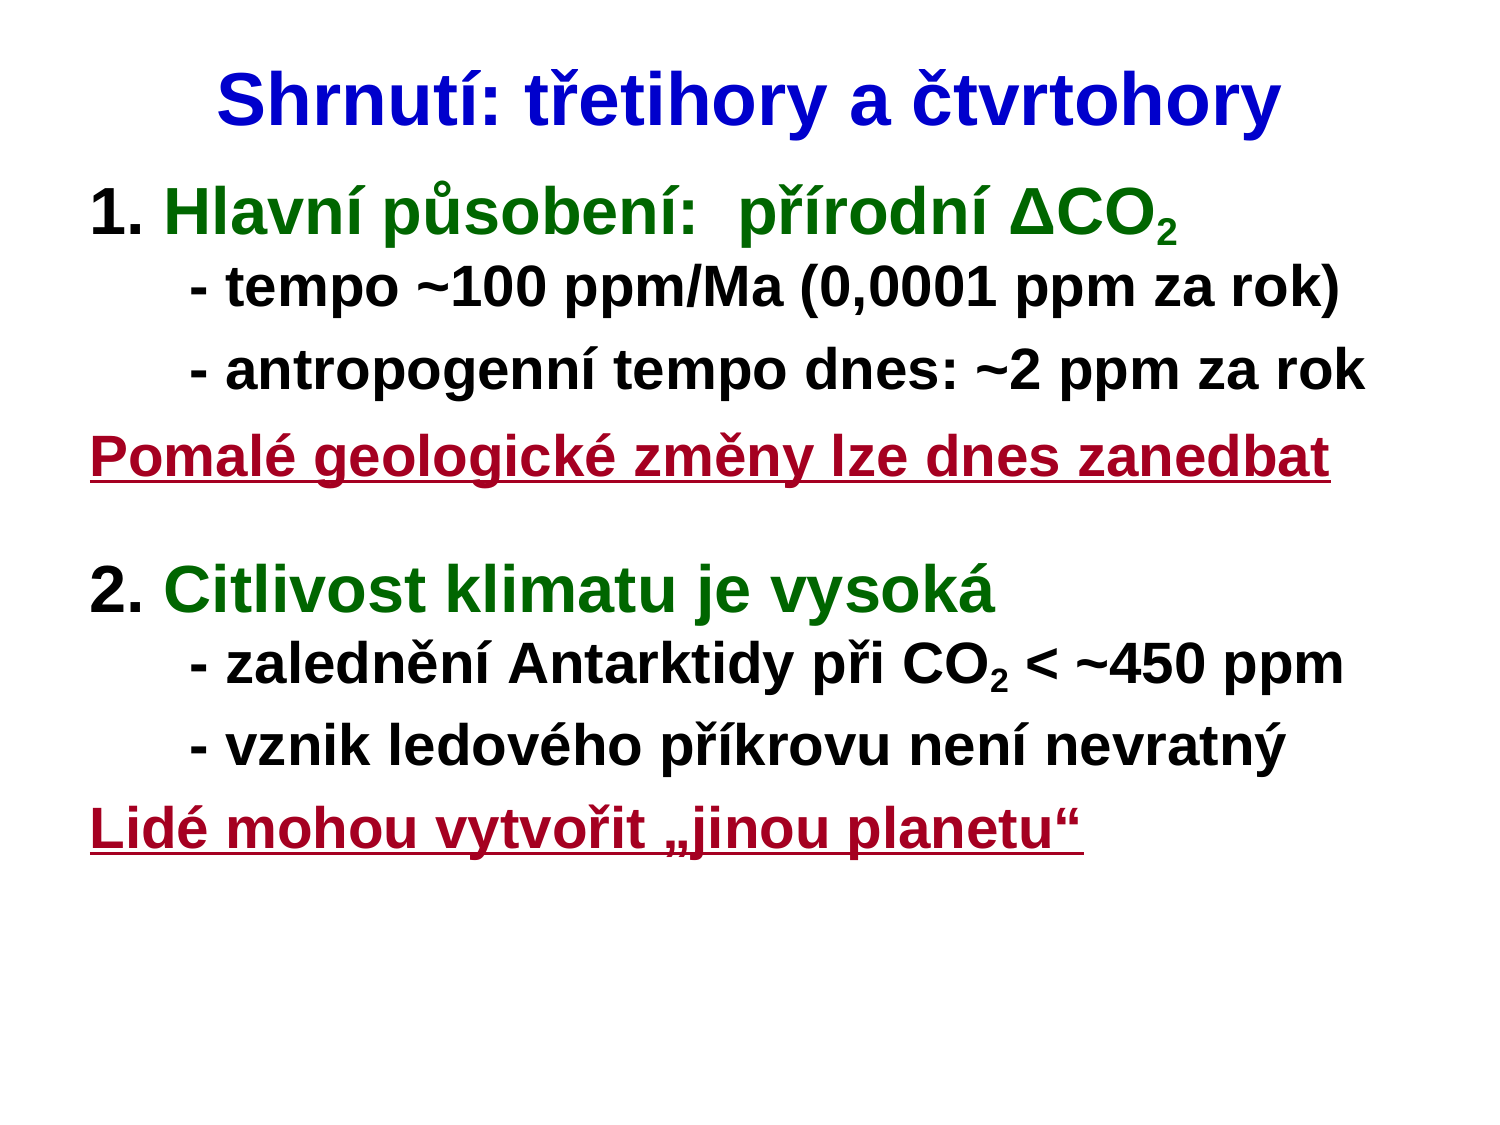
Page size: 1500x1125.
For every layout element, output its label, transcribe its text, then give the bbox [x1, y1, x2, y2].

list Shrnutí: třetihory a čtvrtohory 1. Hlavní působení: přírodní ΔCO2 - tempo ~100 ppm/Ma (0,0001 ppm za rok) - antropogenní tempo dnes: ~2 ppm za rok Pomalé geologické změny lze dnes zanedbat 2. Citlivost klimatu je vysoká - zalednění Antarktidy při CO2 < ~450 ppm - vznik ledového příkrovu není nevratný Lidé mohou vytvořit „jinou planetu“ [75, 49, 1426, 1051]
